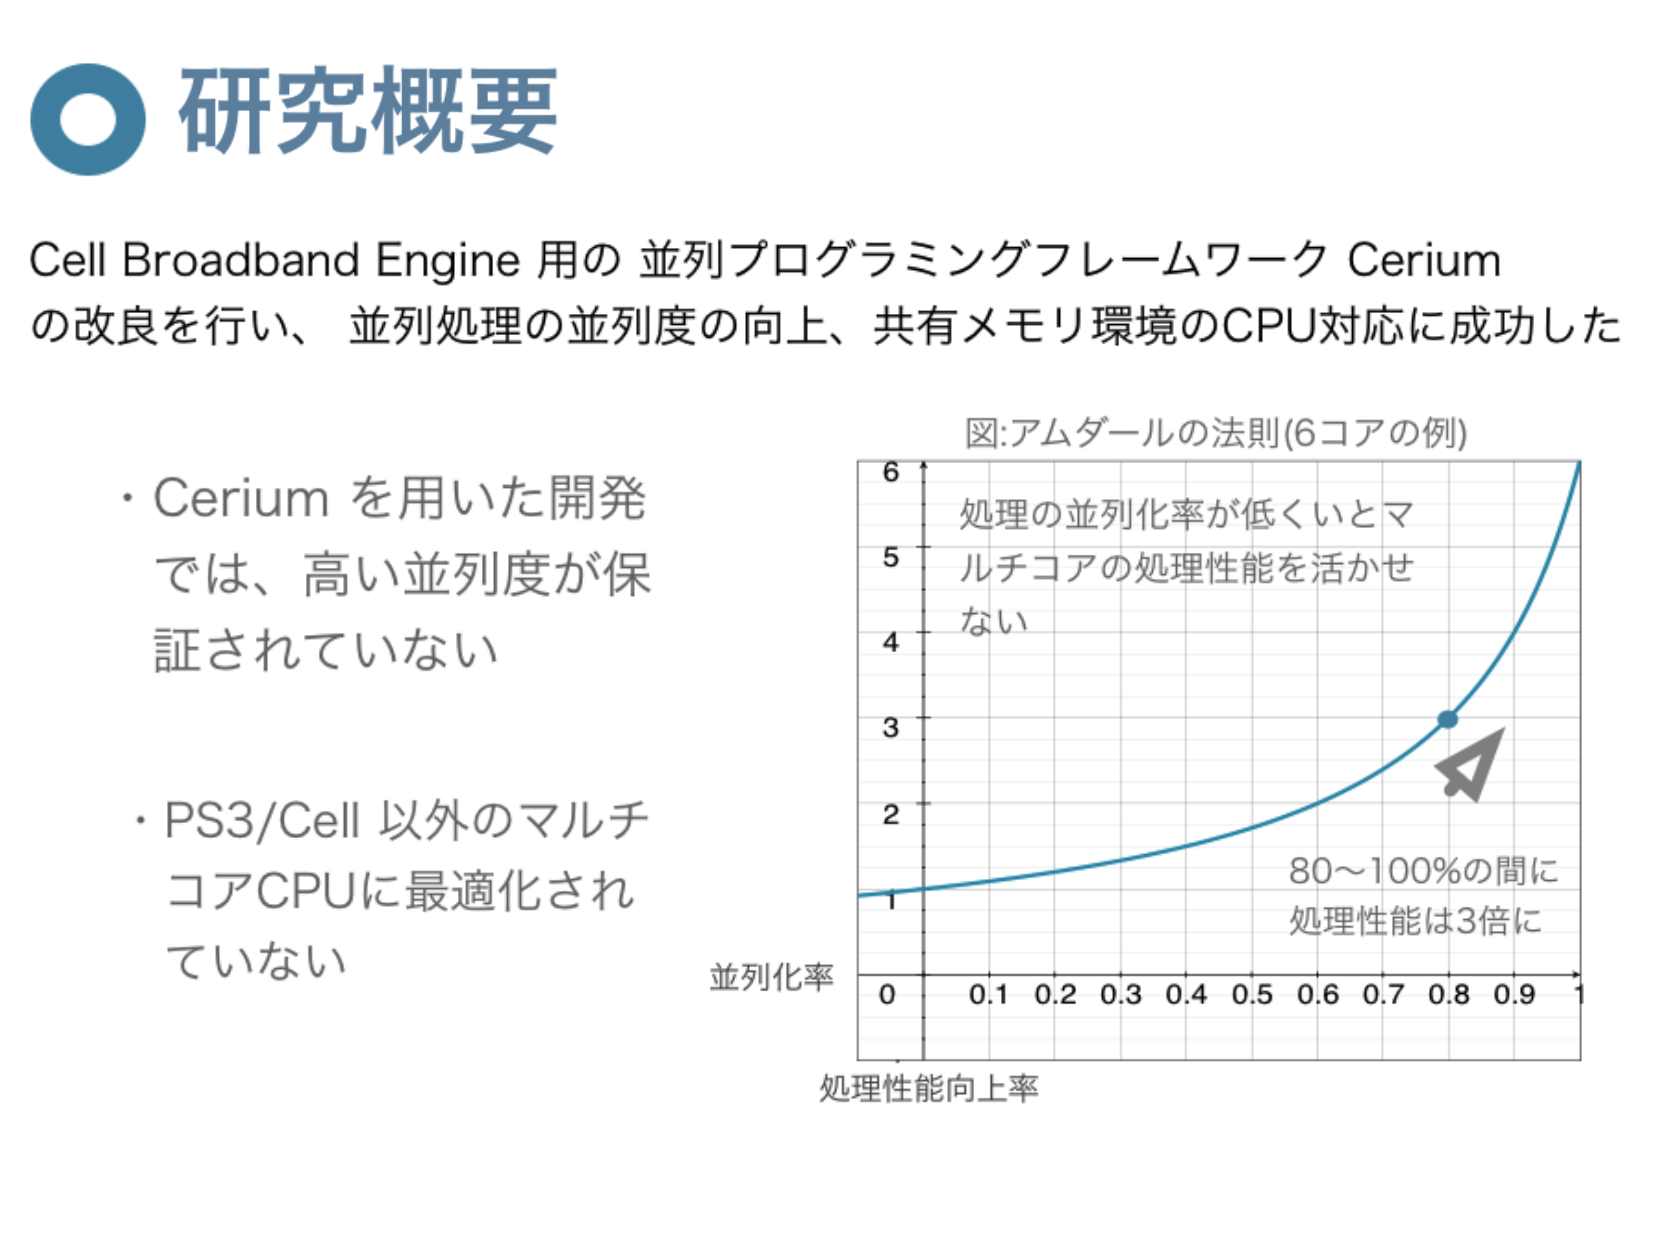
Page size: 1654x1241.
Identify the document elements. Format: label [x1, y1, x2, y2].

picture [103, 413, 1595, 1119]
picture [29, 62, 148, 178]
picture [29, 236, 1625, 368]
picture [118, 797, 670, 1009]
picture [177, 62, 562, 207]
